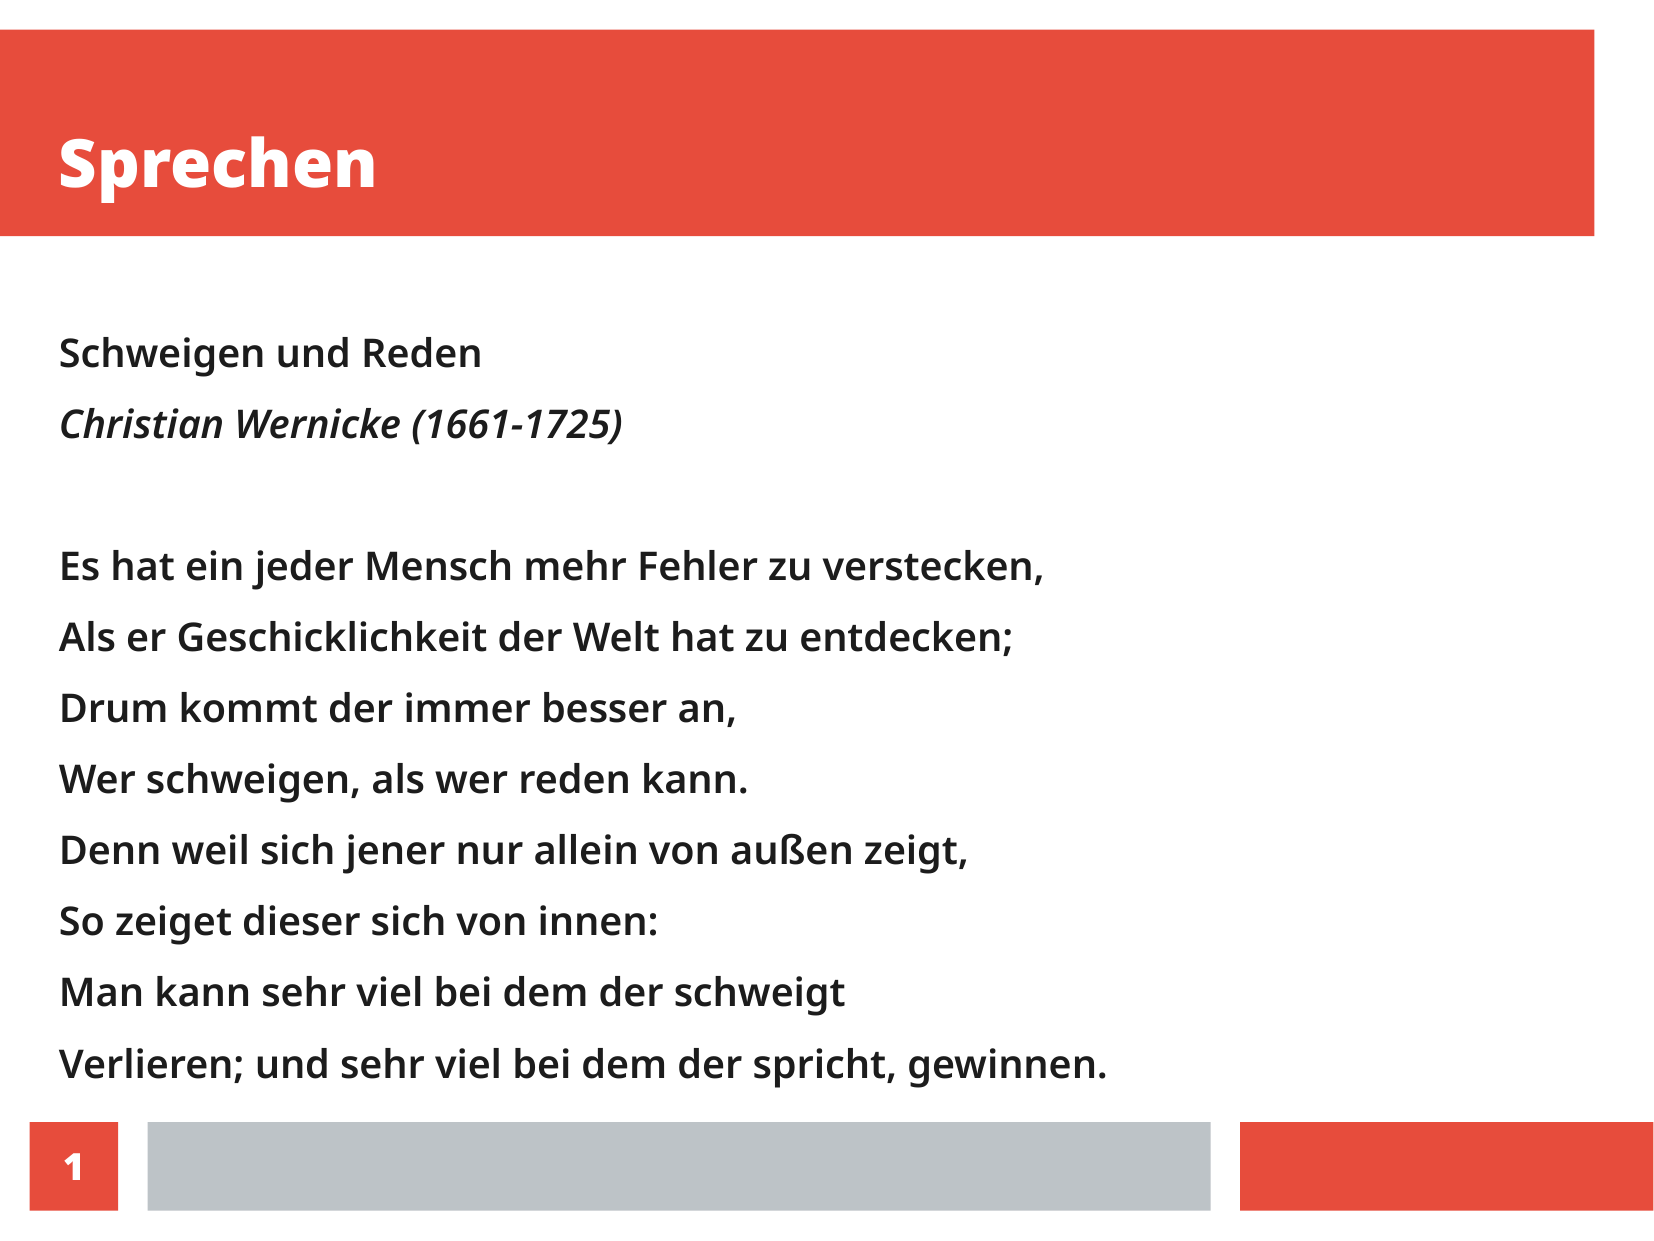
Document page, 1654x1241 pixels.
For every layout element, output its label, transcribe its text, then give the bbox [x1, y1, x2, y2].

list Schweigen und Reden Christian Wernicke (1661-1725) Es hat ein jeder Mensch mehr Fehler zu verstecken, Als er Geschicklichkeit der Welt hat zu entdecken; Drum kommt der immer besser an, Wer schweigen, als wer reden kann. Denn weil sich jener nur allein von außen zeigt, So zeiget dieser sich von innen: Man kann sehr viel bei dem der schweigt Verlieren; und sehr viel bei dem der spricht, gewinnen. [59, 324, 1565, 1093]
title Sprechen [59, 59, 1595, 207]
